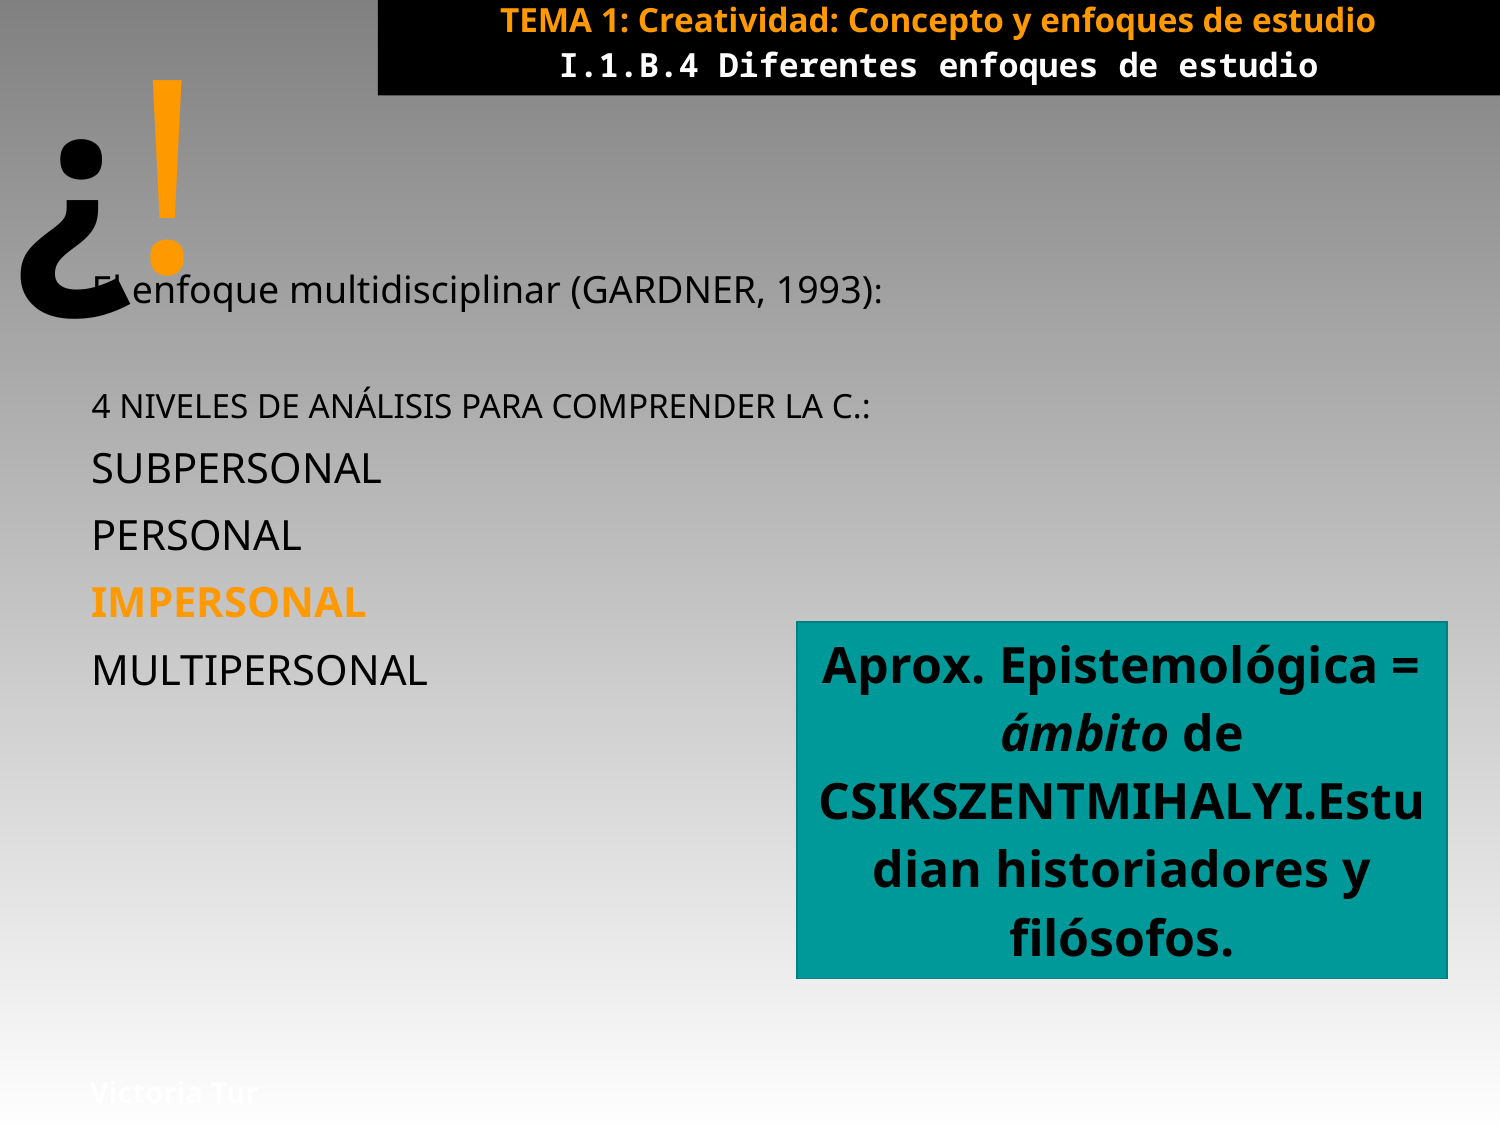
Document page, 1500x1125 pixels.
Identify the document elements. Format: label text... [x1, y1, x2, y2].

list El enfoque multidisciplinar (GARDNER, 1993): 4 NIVELES DE ANÁLISIS PARA COMPRENDER LA C.: SUBPERSONAL PERSONAL IMPERSONAL MULTIPERSONAL [76, 255, 1427, 998]
text_box Aprox. Epistemológica = ámbito de CSIKSZENTMIHALYI.Estudian historiadores y filósofos. [797, 621, 1447, 979]
text_box TEMA 1: Creatividad: Concepto y enfoques de estudio I.1.B.4 Diferentes enfoques de estudio [377, 0, 1500, 96]
